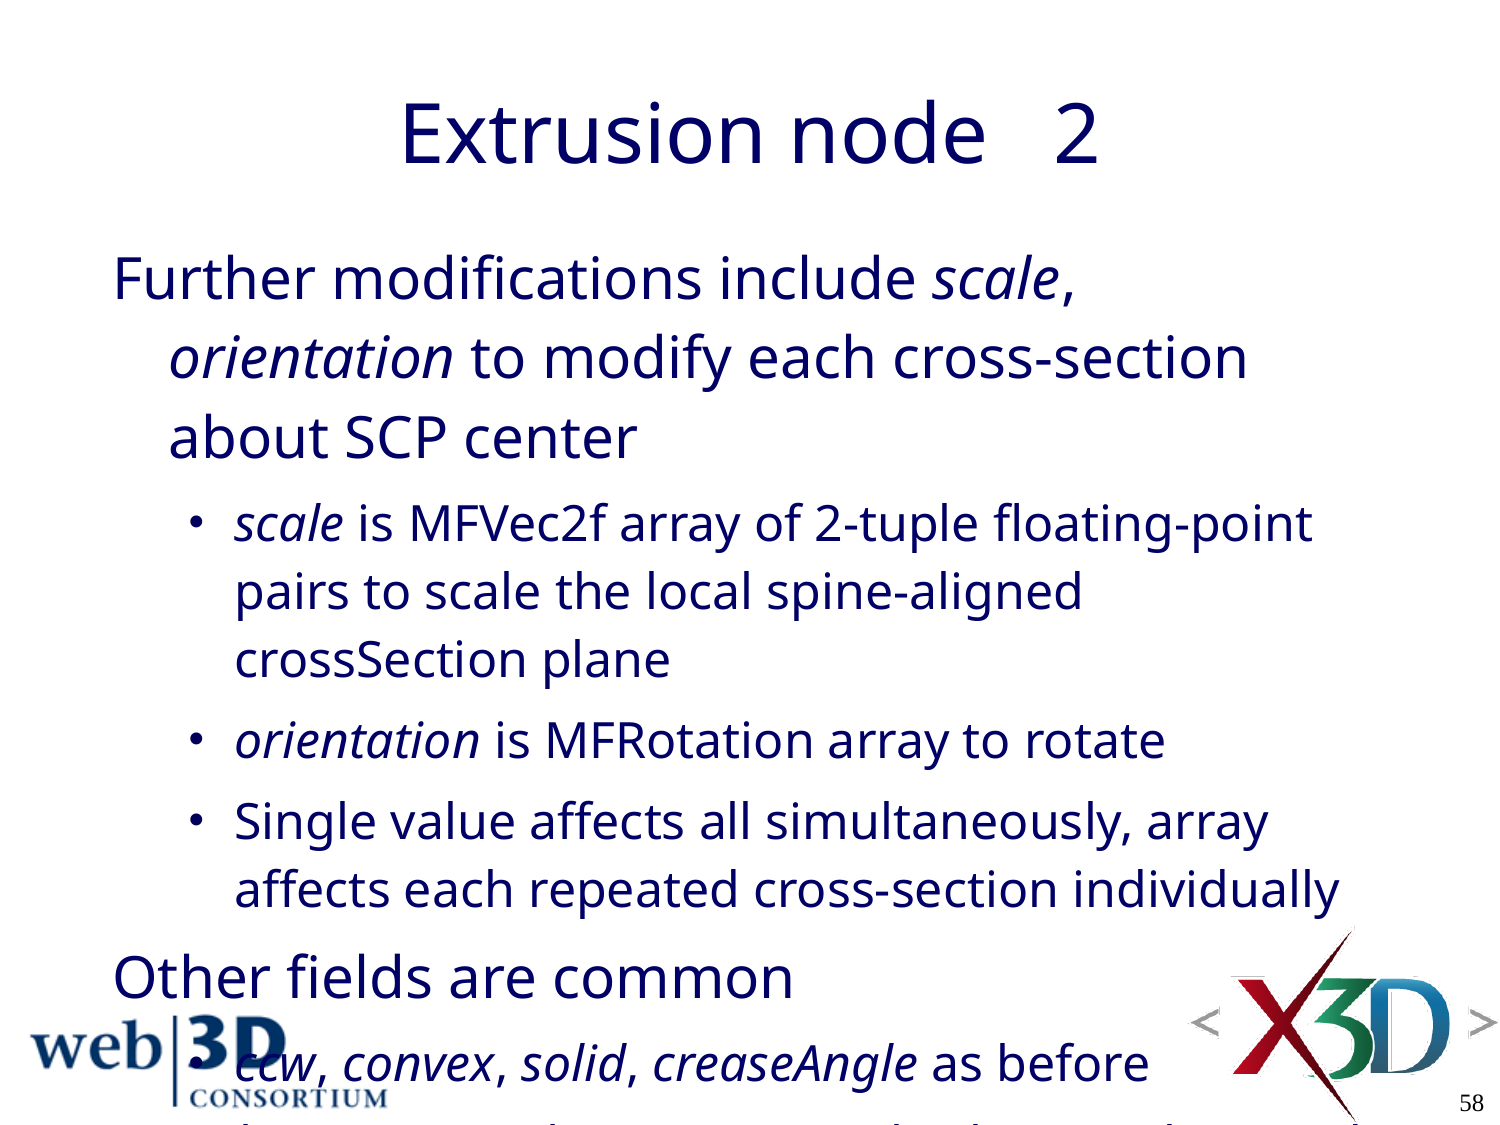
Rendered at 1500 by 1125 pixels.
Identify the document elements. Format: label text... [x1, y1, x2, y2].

list Further modifications include scale, orientation to modify each cross-section about SCP center scale is MFVec2f array of 2-tuple floating-point pairs to scale the local spine-aligned crossSection plane orientation is MFRotation array to rotate Single value affects all simultaneously, array affects each repeated cross-section individually Other fields are common ccw, convex, solid, creaseAngle as before beginCap, endCap are SFBool values to close ends [112, 237, 1388, 986]
picture [1187, 926, 1500, 1125]
picture [12, 998, 413, 1118]
title Extrusion node 2 [112, 37, 1388, 226]
